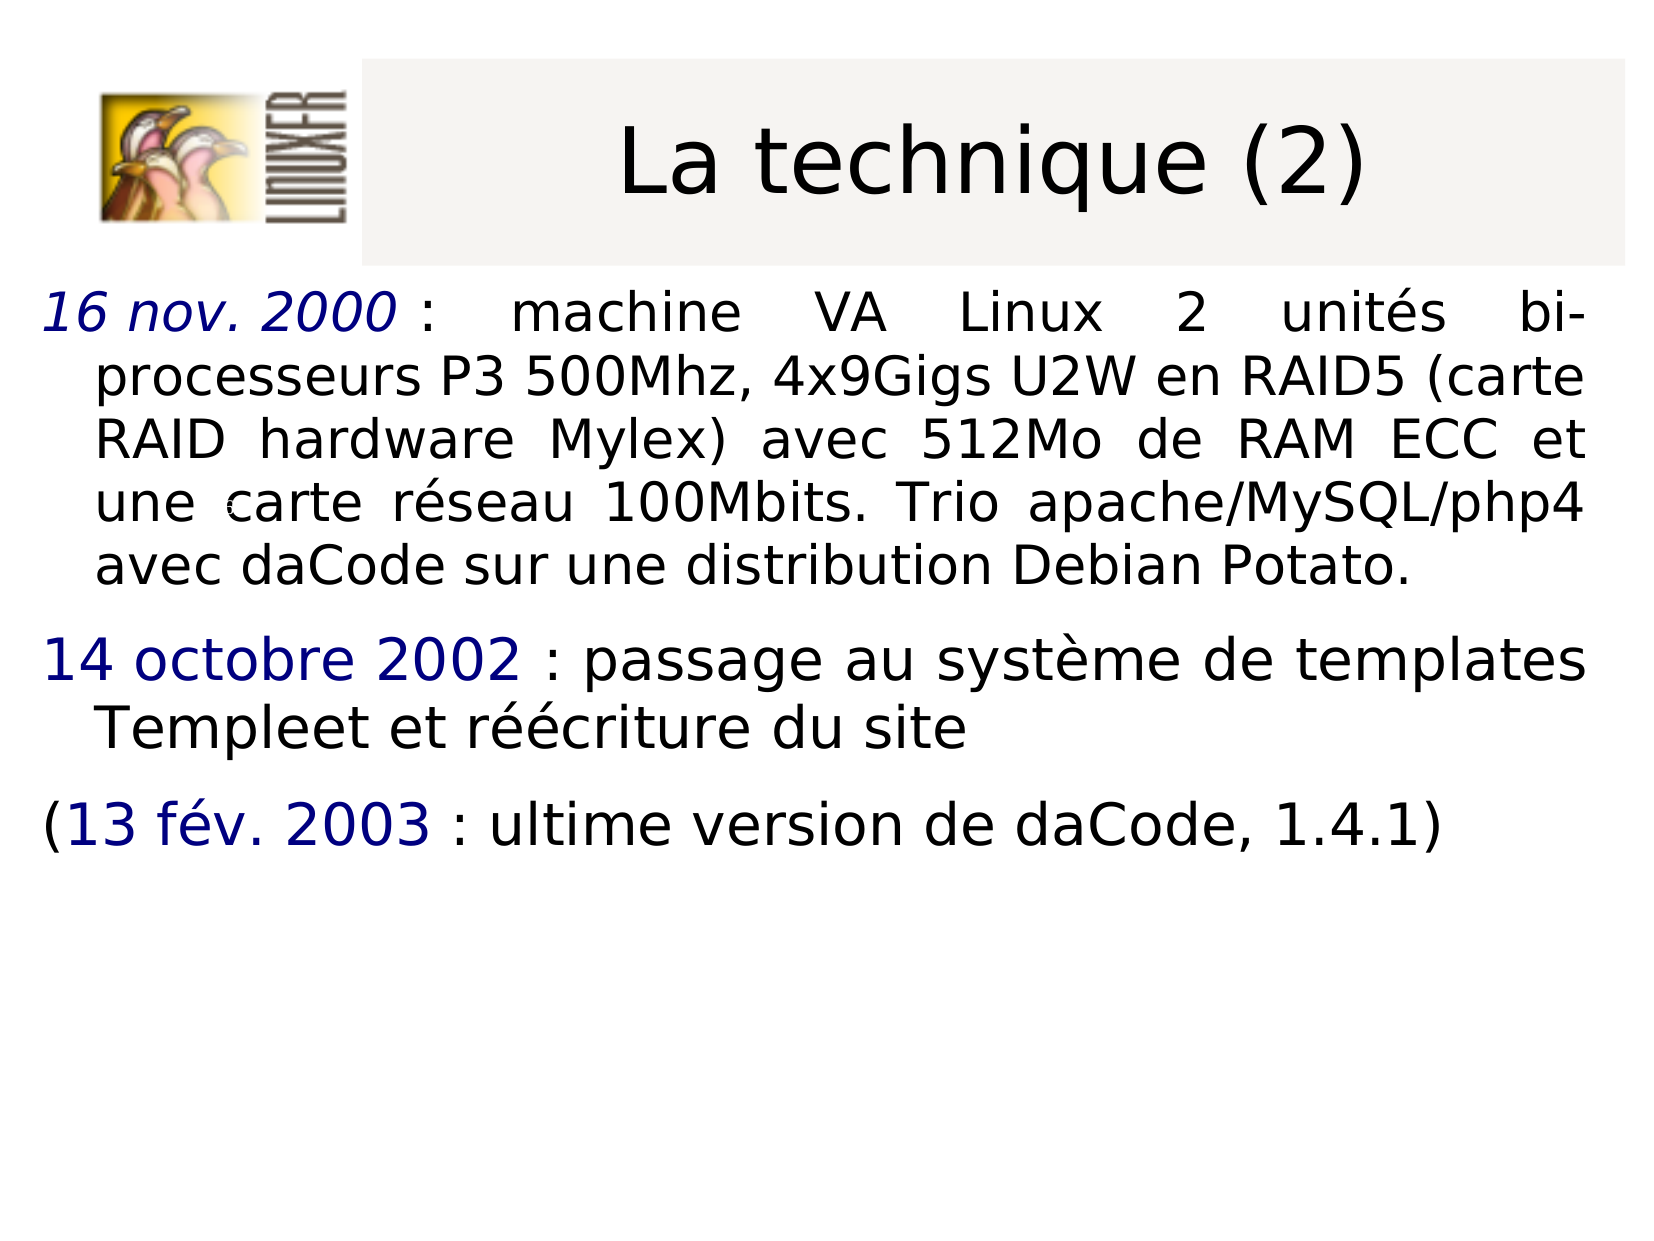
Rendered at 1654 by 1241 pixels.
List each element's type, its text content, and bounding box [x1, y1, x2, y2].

picture [95, 88, 355, 229]
text_box 4665 [213, 495, 266, 521]
title La technique (2) [362, 58, 1626, 266]
list 16 nov. 2000 : machine VA Linux 2 unités bi-processeurs P3 500Mhz, 4x9Gigs U2W en RAID5 (carte RAID hardware Mylex) avec 512Mo de RAM ECC et une carte réseau 100Mbits. Trio apache/MySQL/php4 avec daCode sur une distribution Debian Potato. 14 octobre 2002 : passage au système de templates Templeet et réécriture du site (13 fév. 2003 : ultime version de daCode, 1.4.1) [23, 277, 1589, 1091]
